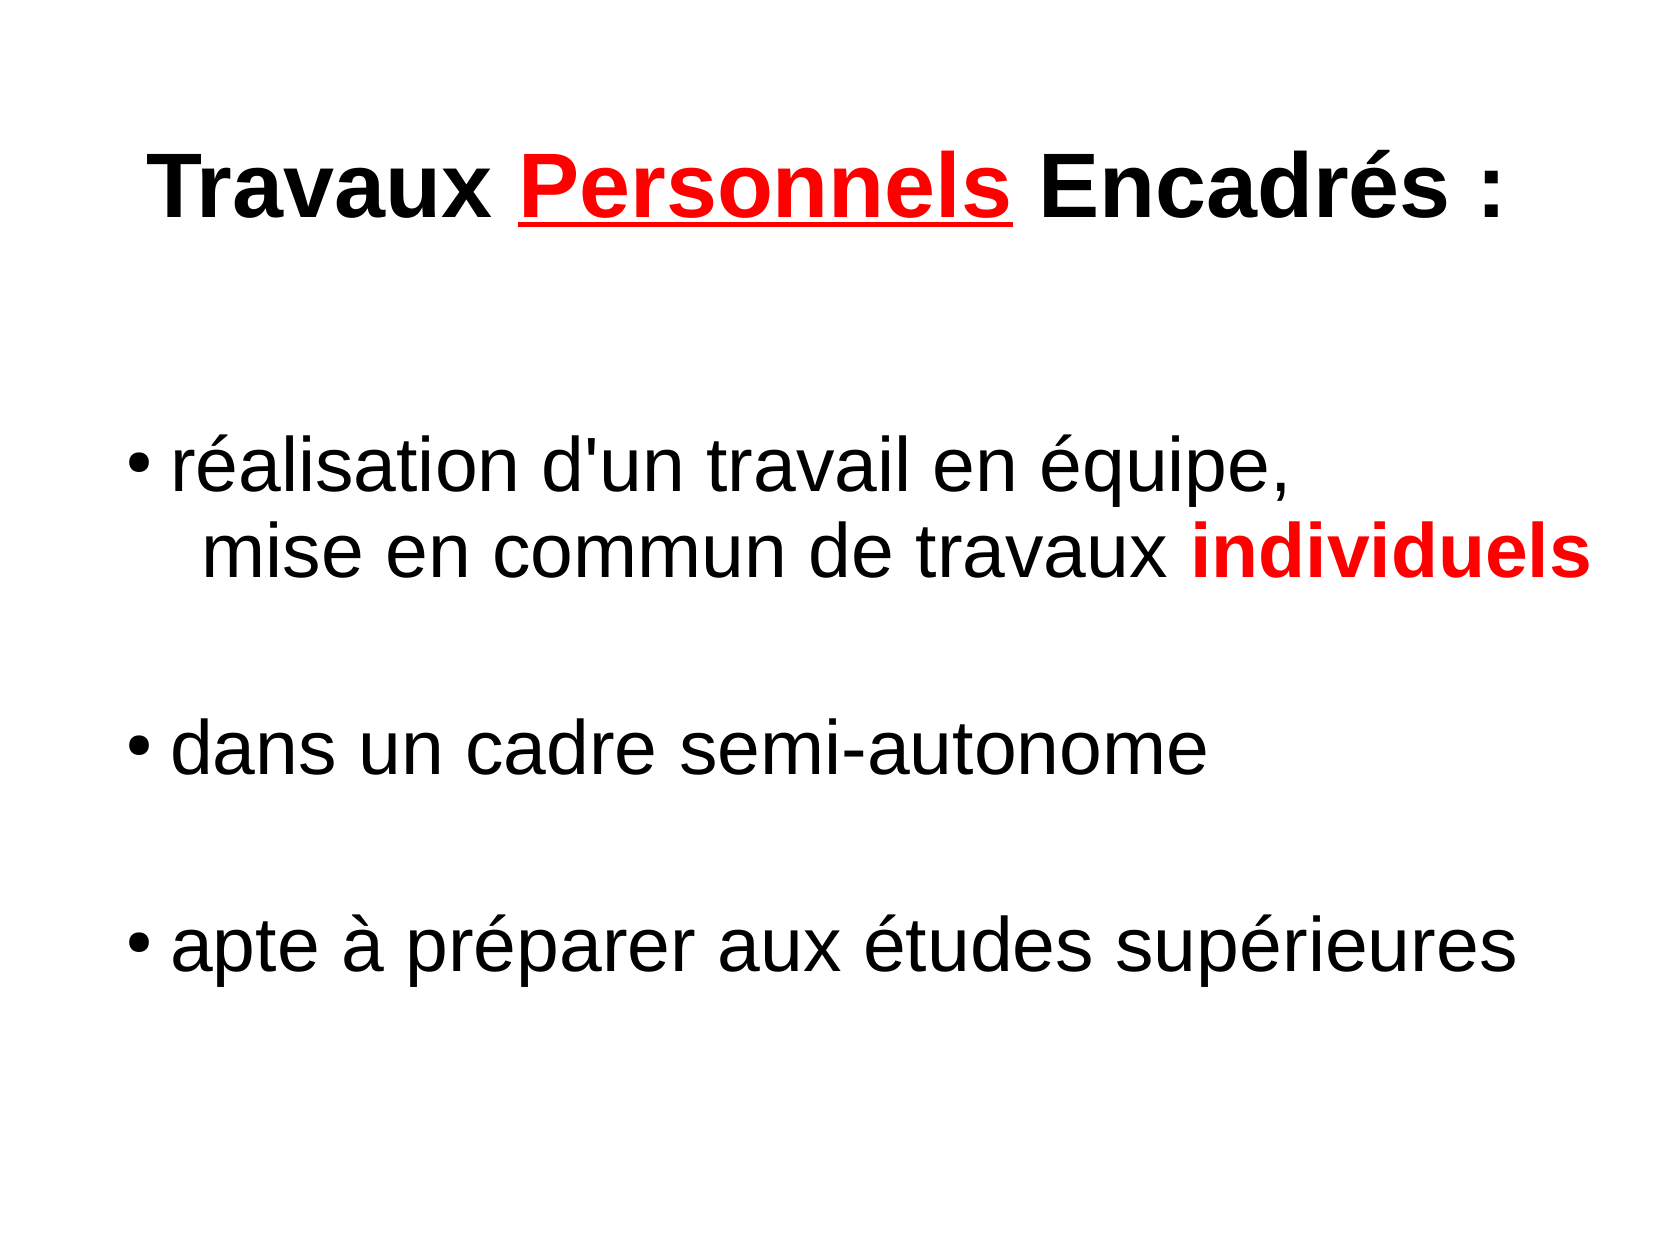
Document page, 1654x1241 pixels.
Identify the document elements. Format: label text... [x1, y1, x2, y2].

title Travaux Personnels Encadrés : [82, 49, 1571, 257]
list réalisation d'un travail en équipe, mise en commun de travaux individuels dans un cadre semi-autonome apte à préparer aux études supérieures [79, 318, 1617, 1071]
